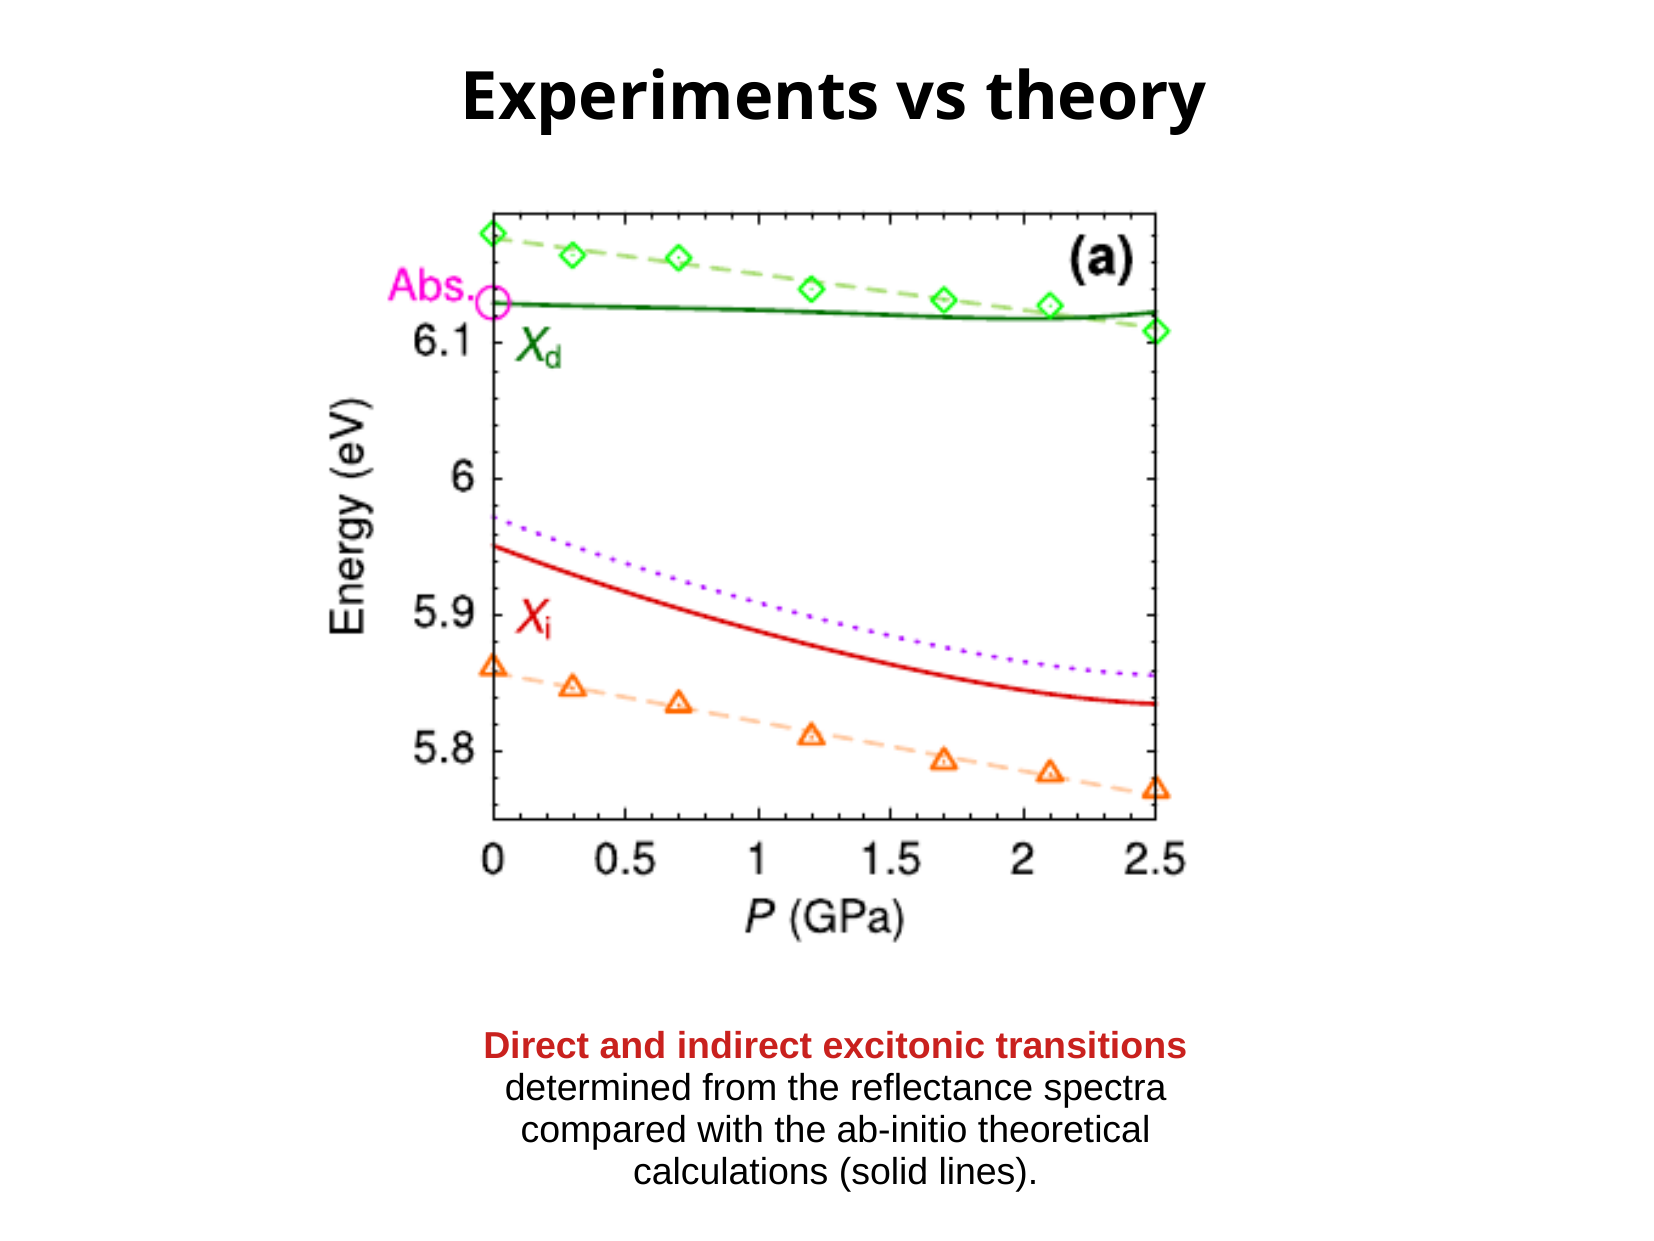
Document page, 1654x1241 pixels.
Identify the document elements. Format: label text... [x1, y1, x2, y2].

text_box Direct and indirect excitonic transitions determined from the reflectance spectra compared with the ab-initio theoretical calculations (solid lines). [468, 1017, 1204, 1201]
picture [306, 189, 1206, 961]
title Experiments vs theory [90, 0, 1579, 187]
